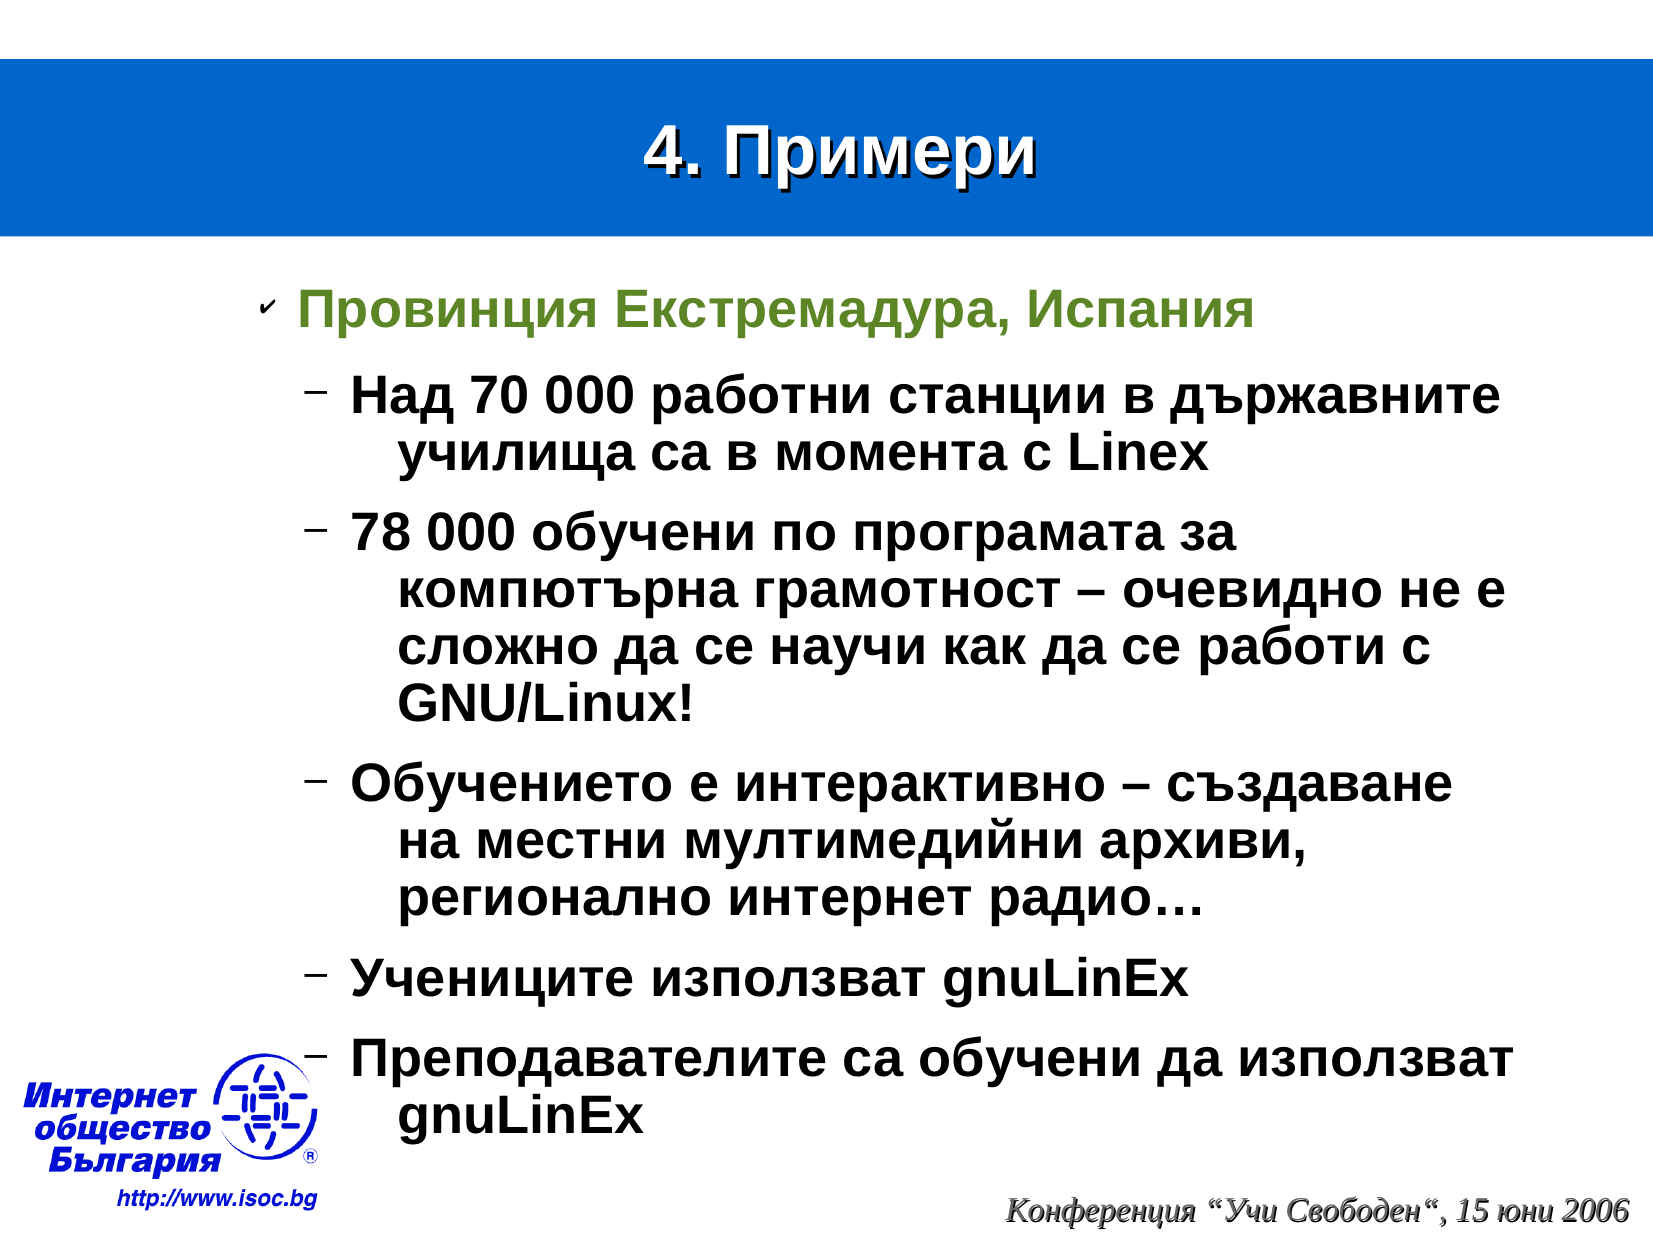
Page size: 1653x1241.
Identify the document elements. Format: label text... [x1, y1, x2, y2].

list Провинция Екстремадура, Испания Над 70 000 работни станции в държавните училища са в момента с Linex 78 000 обучени по програмата за компютърна грамотност – очевидно не е сложно да се научи как да се работи с GNU/Linux! Обучението е интерактивно – създаване на местни мултимедийни архиви, регионално интернет радио… Учениците използват gnuLinEx Преподавателите са обучени да използват gnuLinEx [118, 281, 1530, 1093]
picture [23, 1051, 318, 1211]
title 4. Примери [29, 79, 1653, 227]
